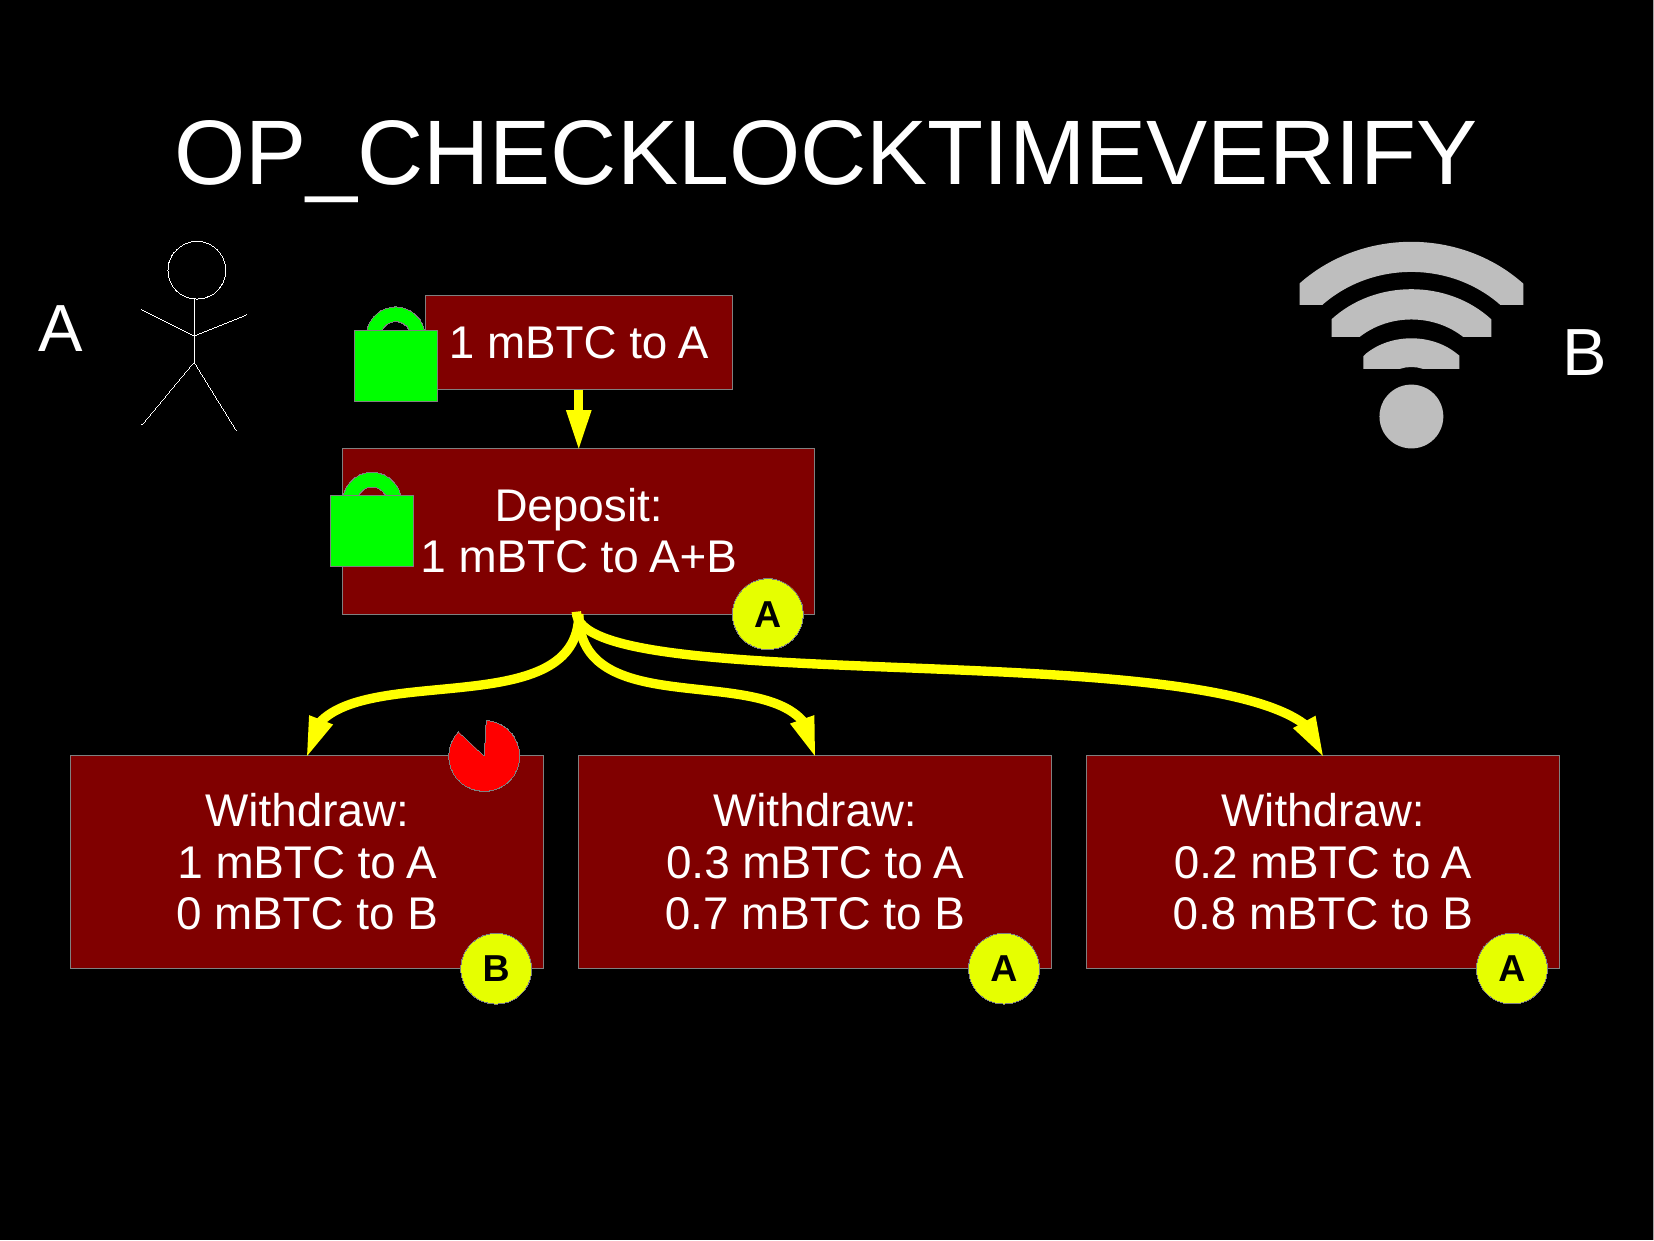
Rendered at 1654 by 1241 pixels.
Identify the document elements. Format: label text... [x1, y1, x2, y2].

text_box [448, 720, 520, 792]
text_box A [1476, 933, 1548, 1004]
text_box A [732, 578, 804, 650]
text_box B [1547, 307, 1622, 397]
title OP_CHECKLOCKTIMEVERIFY [82, 49, 1571, 257]
text_box Withdraw: 0.2 mBTC to A 0.8 mBTC to B [1086, 755, 1560, 969]
picture [1275, 200, 1548, 473]
text_box [330, 472, 414, 567]
text_box 1 mBTC to A [425, 295, 733, 390]
text_box B [460, 933, 532, 1005]
text_box A [23, 283, 98, 374]
text_box Withdraw: 0.3 mBTC to A 0.7 mBTC to B [578, 755, 1052, 969]
text_box A [968, 933, 1040, 1005]
text_box Withdraw: 1 mBTC to A 0 mBTC to B [70, 755, 544, 969]
text_box Deposit: 1 mBTC to A+B [342, 448, 815, 615]
text_box [354, 306, 438, 402]
